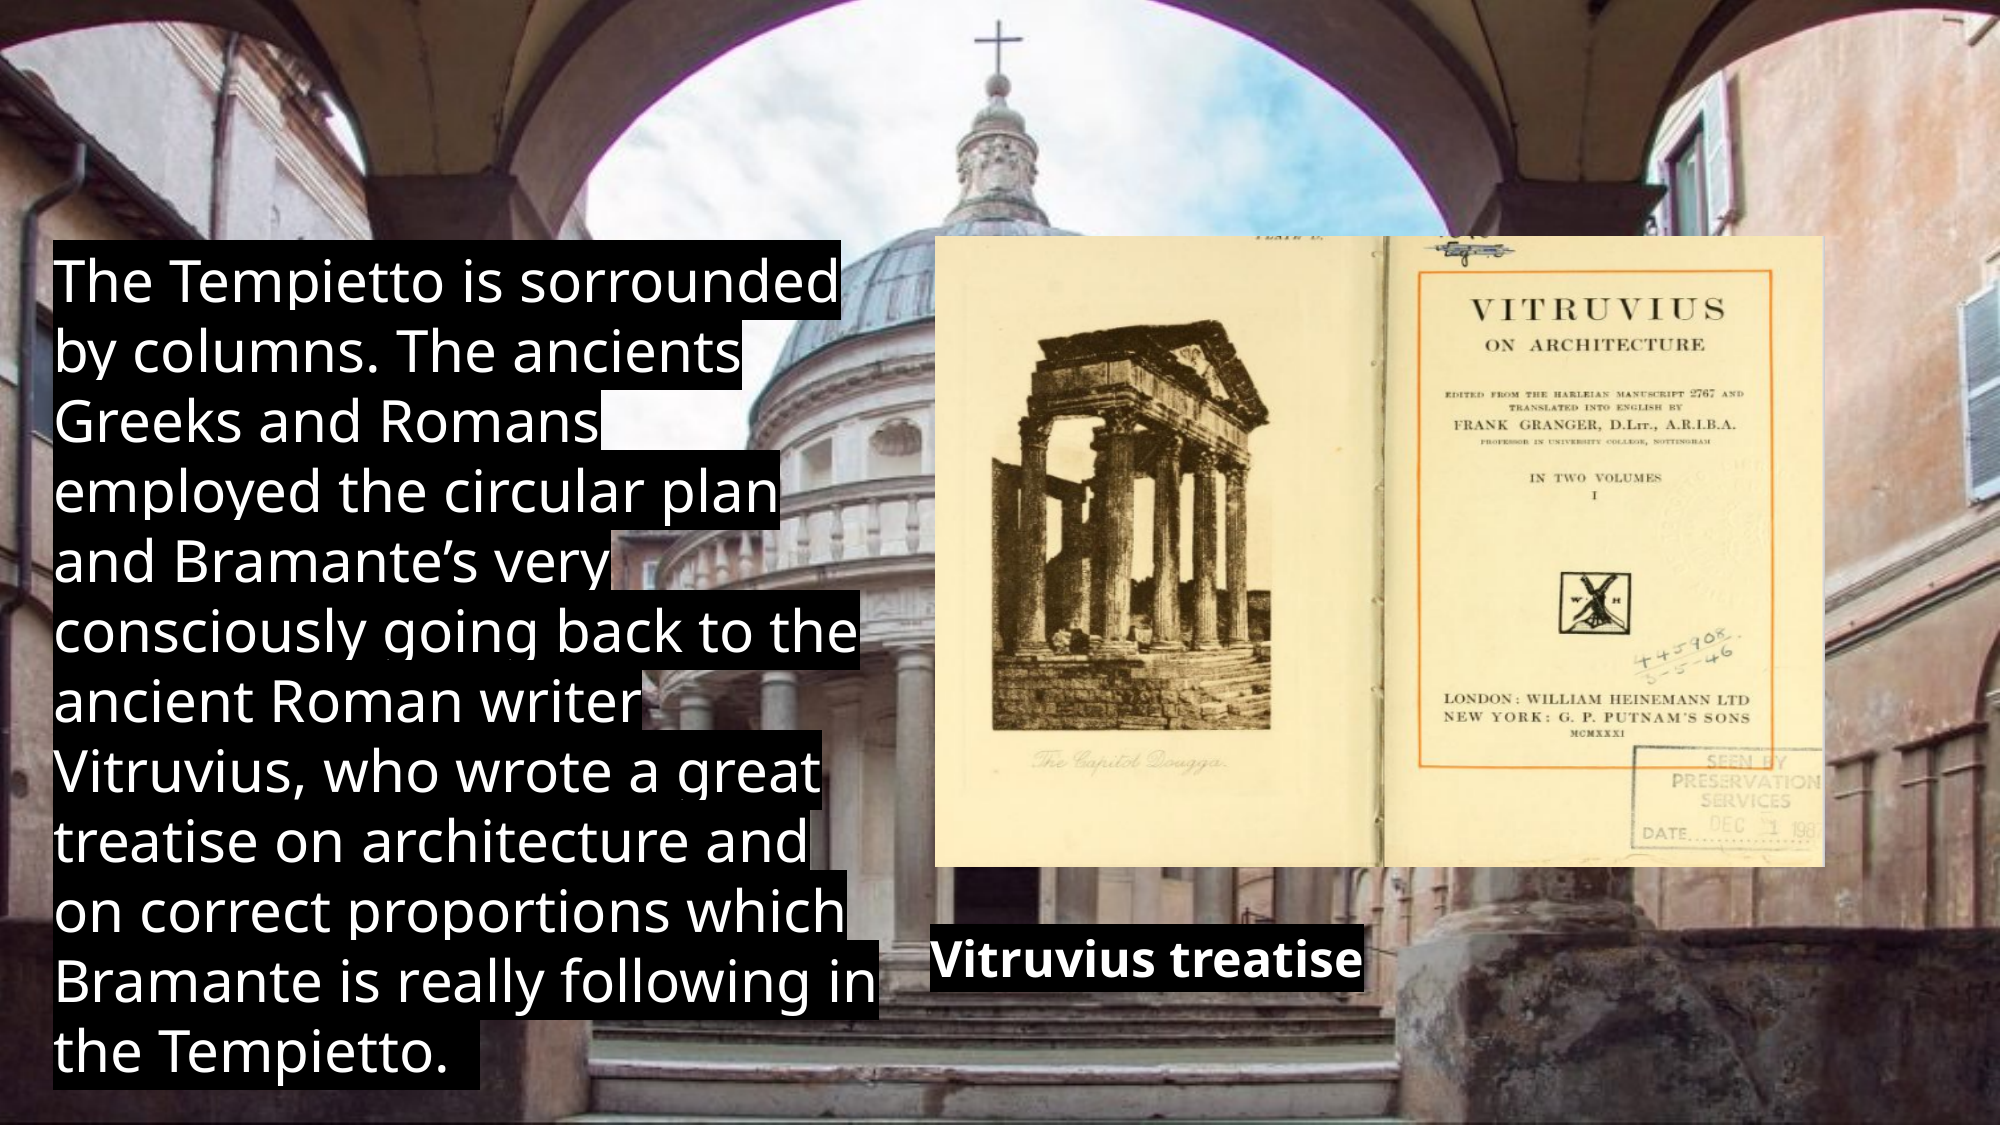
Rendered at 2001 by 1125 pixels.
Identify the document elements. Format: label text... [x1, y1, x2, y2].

text_box Vitruvius treatise [915, 920, 1785, 996]
picture [0, 0, 2000, 1125]
text_box The Tempietto is sorrounded by columns. The ancients Greeks and Romans employed the circular plan and Bramante’s very consciously going back to the ancient Roman writer Vitruvius, who wrote a great treatise on architecture and on correct proportions which Bramante is really following in the Tempietto. [38, 236, 898, 959]
